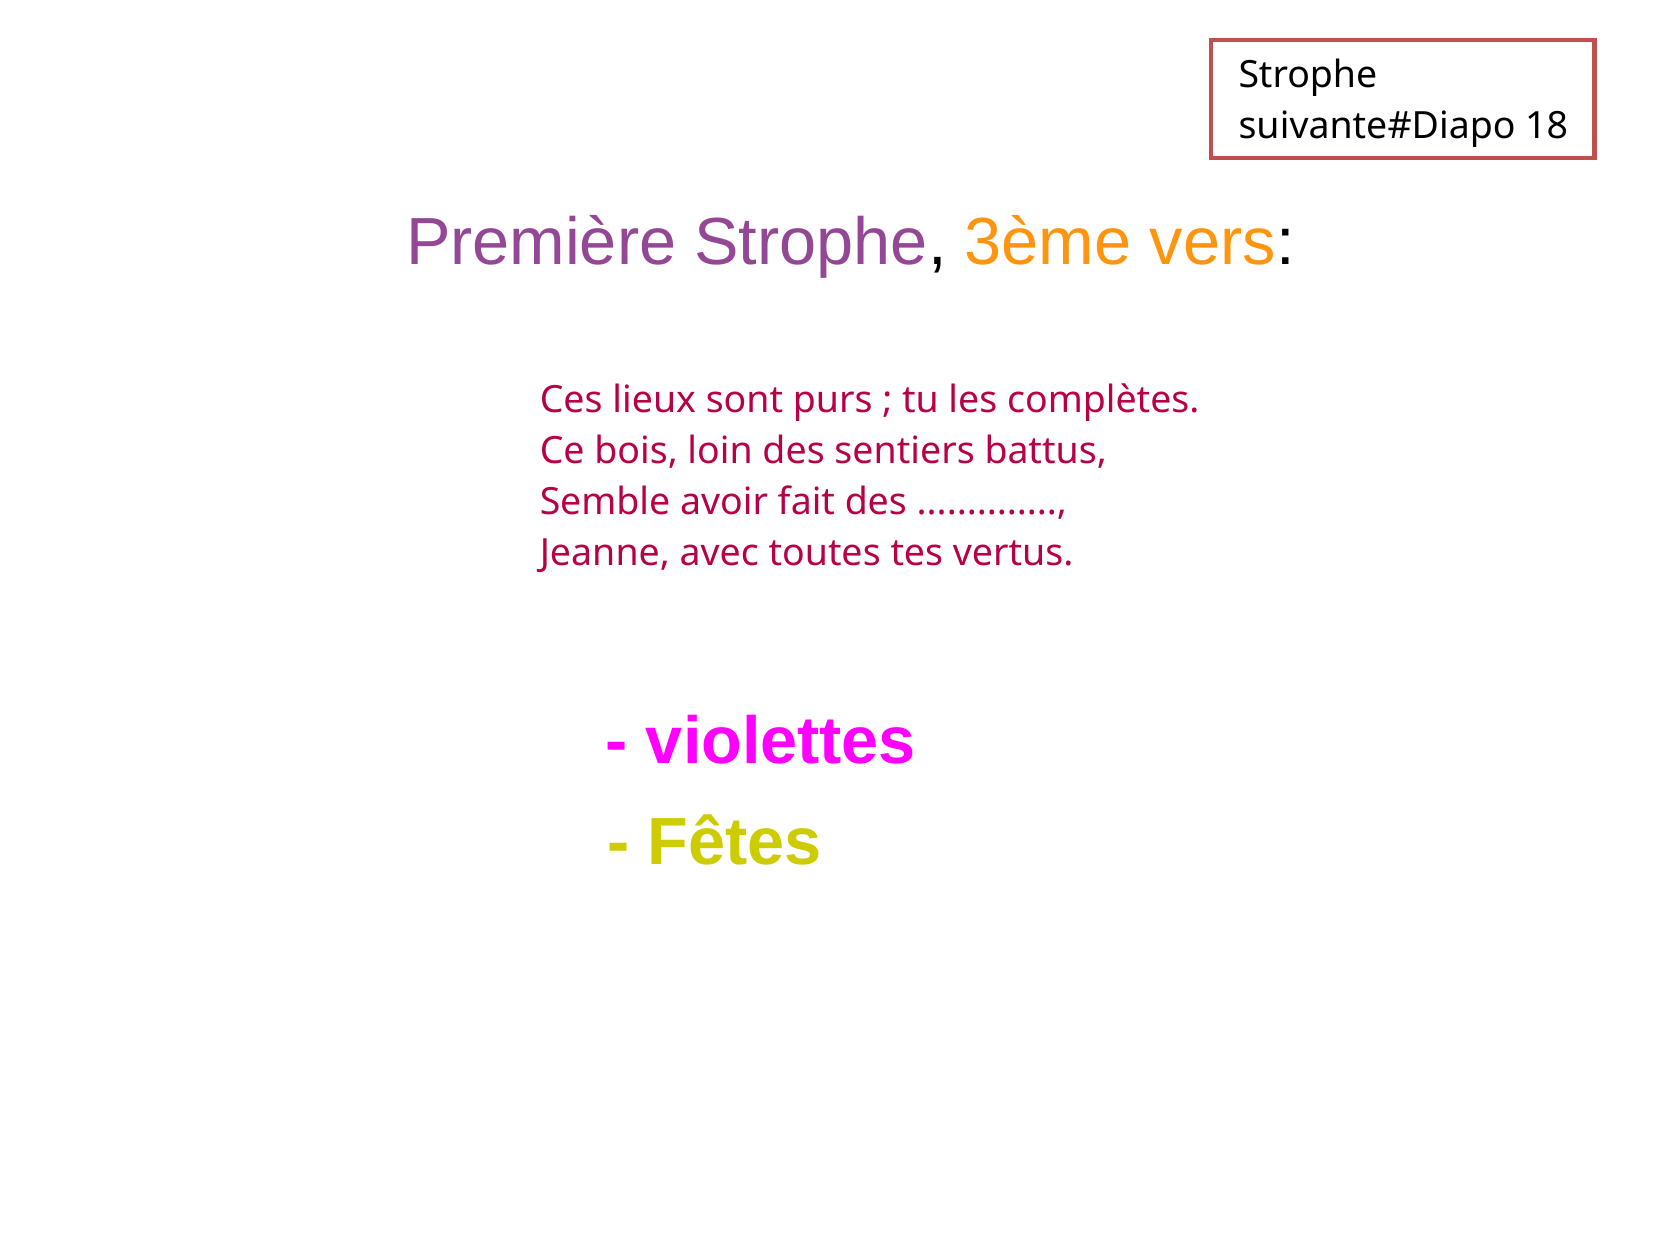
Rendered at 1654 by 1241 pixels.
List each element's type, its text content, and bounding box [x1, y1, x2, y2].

text_box - violettes [590, 695, 975, 786]
text_box Strophe suivante#Diapo 18 [1210, 40, 1595, 158]
text_box - Fêtes [592, 796, 857, 886]
text_box Ces lieux sont purs ; tu les complètes. Ce bois, loin des sentiers battus, Semble avoir fait des .............., Jeanne, avec toutes tes vertus. [524, 365, 1186, 582]
subtitle Première Strophe, 3ème vers: [106, 88, 1595, 768]
